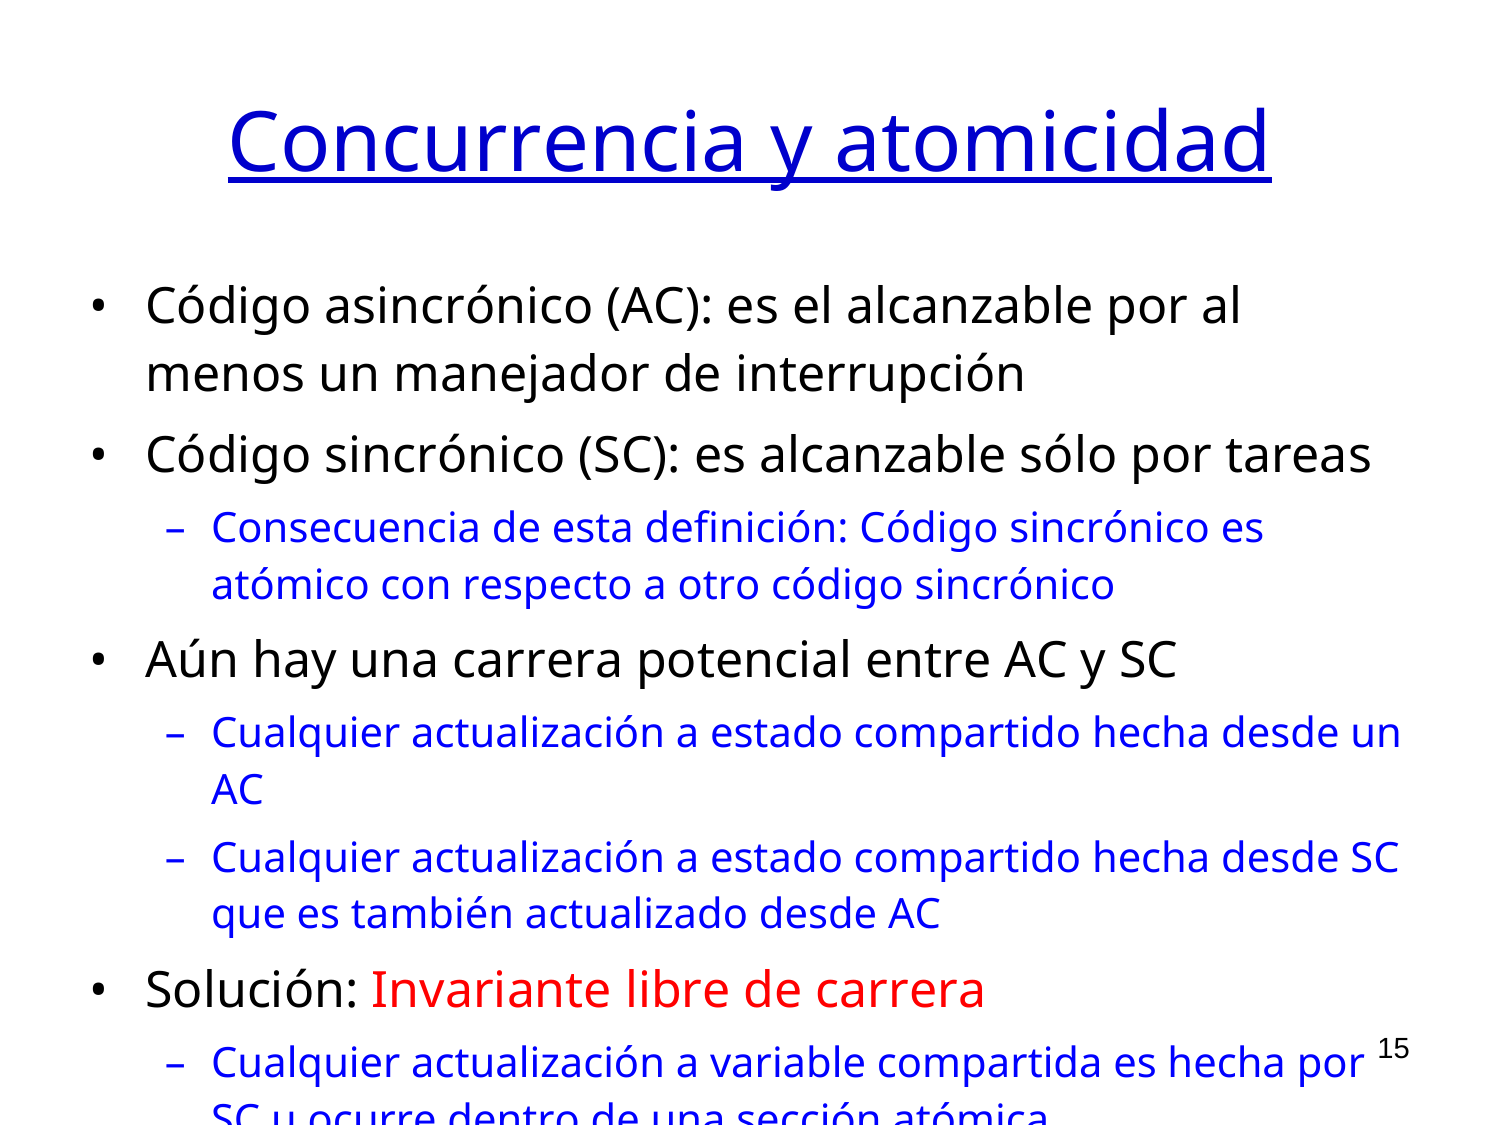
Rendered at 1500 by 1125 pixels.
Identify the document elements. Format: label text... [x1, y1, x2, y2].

list Código asincrónico (AC): es el alcanzable por al menos un manejador de interrupción Código sincrónico (SC): es alcanzable sólo por tareas Consecuencia de esta definición: Código sincrónico es atómico con respecto a otro código sincrónico Aún hay una carrera potencial entre AC y SC Cualquier actualización a estado compartido hecha desde un AC Cualquier actualización a estado compartido hecha desde SC que es también actualizado desde AC Solución: Invariante libre de carrera Cualquier actualización a variable compartida es hecha por SC u ocurre dentro de una sección atómica [75, 262, 1426, 1041]
title Concurrencia y atomicidad [75, 45, 1426, 233]
